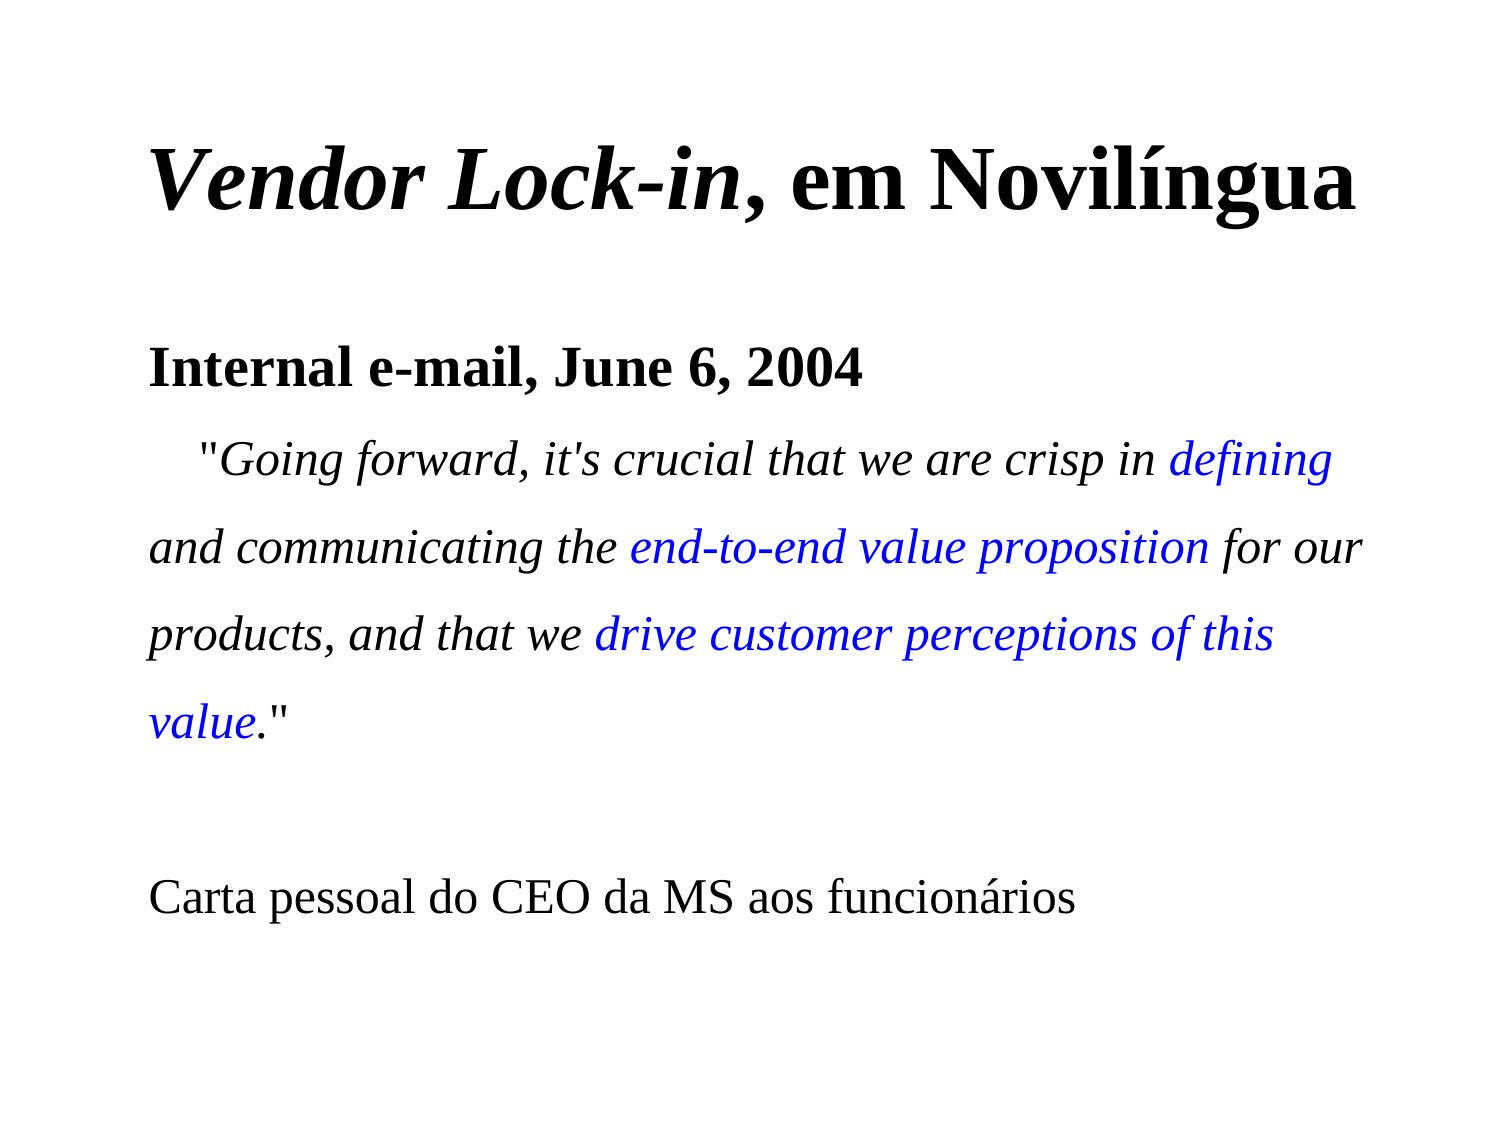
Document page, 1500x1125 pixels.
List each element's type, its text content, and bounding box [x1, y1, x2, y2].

text_box Internal e-mail, June 6, 2004 "Going forward, it's crucial that we are crisp in defining and communicating the end-to-end value proposition for our products, and that we drive customer perceptions of this value." Carta pessoal do CEO da MS aos funcionários [133, 304, 1403, 932]
title Vendor Lock-in, em Novilíngua [87, 52, 1416, 307]
